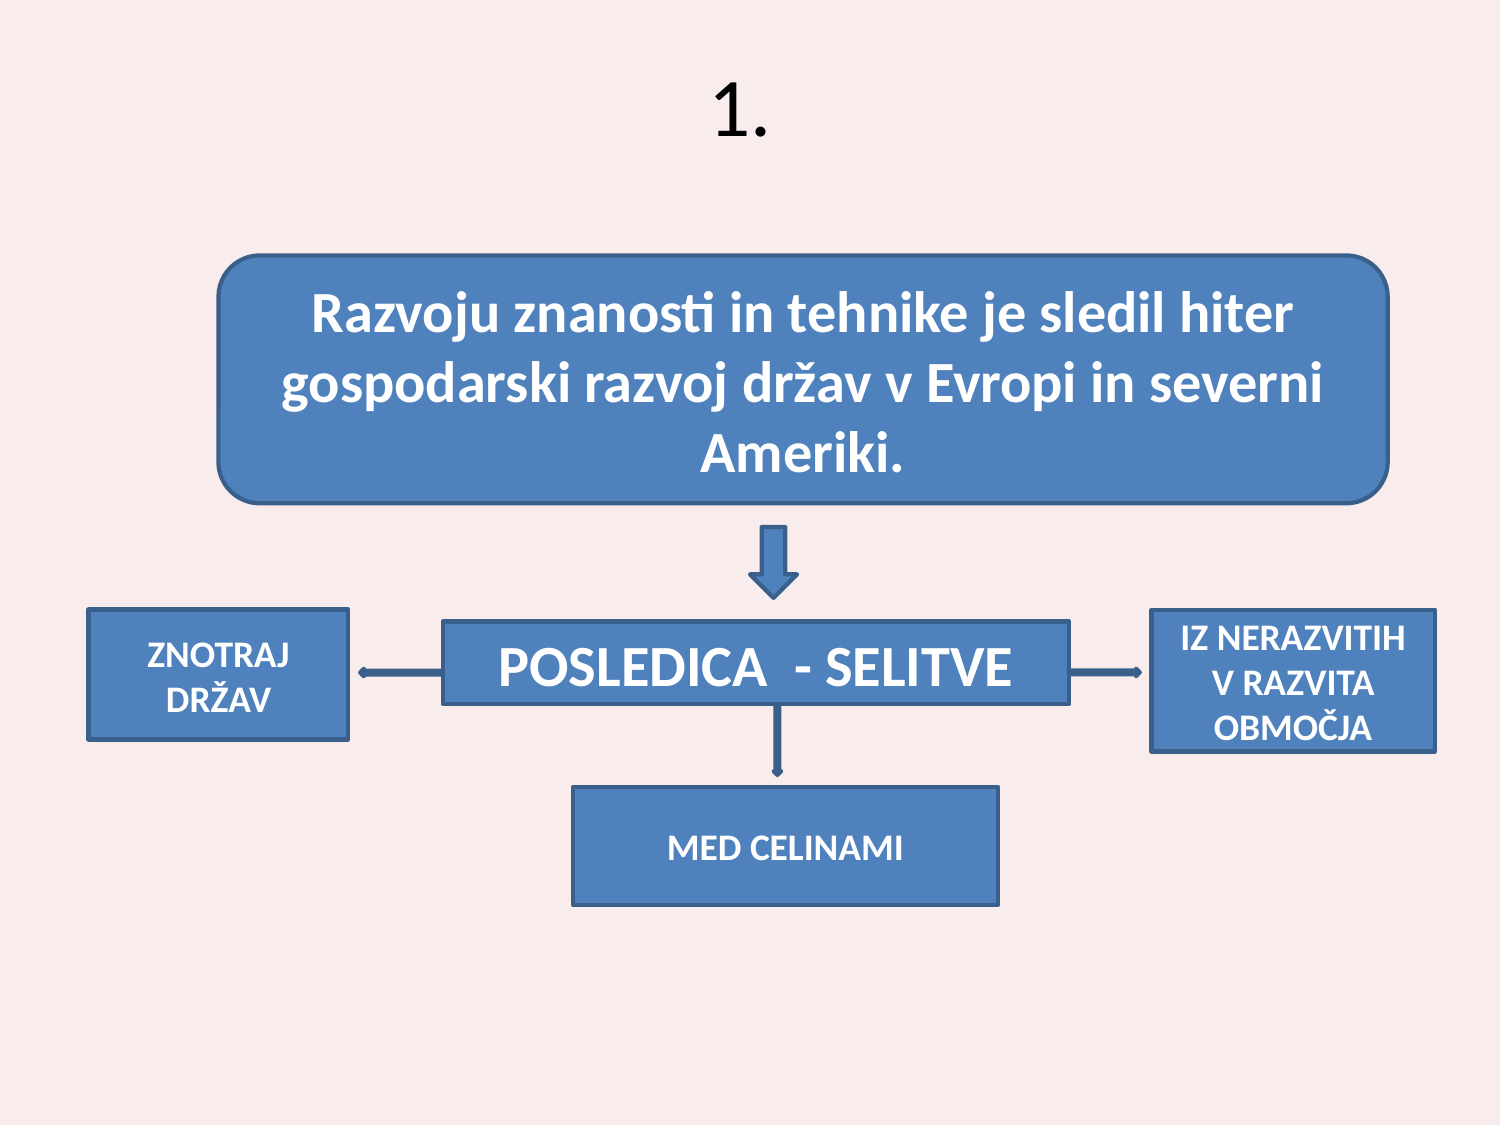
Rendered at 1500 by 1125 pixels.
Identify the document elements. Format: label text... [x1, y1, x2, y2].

text_box POSLEDICA - SELITVE [442, 621, 1069, 705]
text_box MED CELINAMI [572, 786, 999, 905]
text_box ZNOTRAJ DRŽAV [88, 609, 349, 740]
text_box [1069, 668, 1140, 677]
text_box [749, 527, 798, 598]
text_box IZ NERAZVITIH V RAZVITA OBMOČJA [1151, 609, 1436, 752]
title 1. [75, 45, 1425, 161]
text_box Razvoju znanosti in tehnike je sledil hiter gospodarski razvoj držav v Evropi in severni Ameriki. [218, 255, 1388, 504]
text_box [773, 704, 782, 775]
text_box [360, 668, 443, 677]
